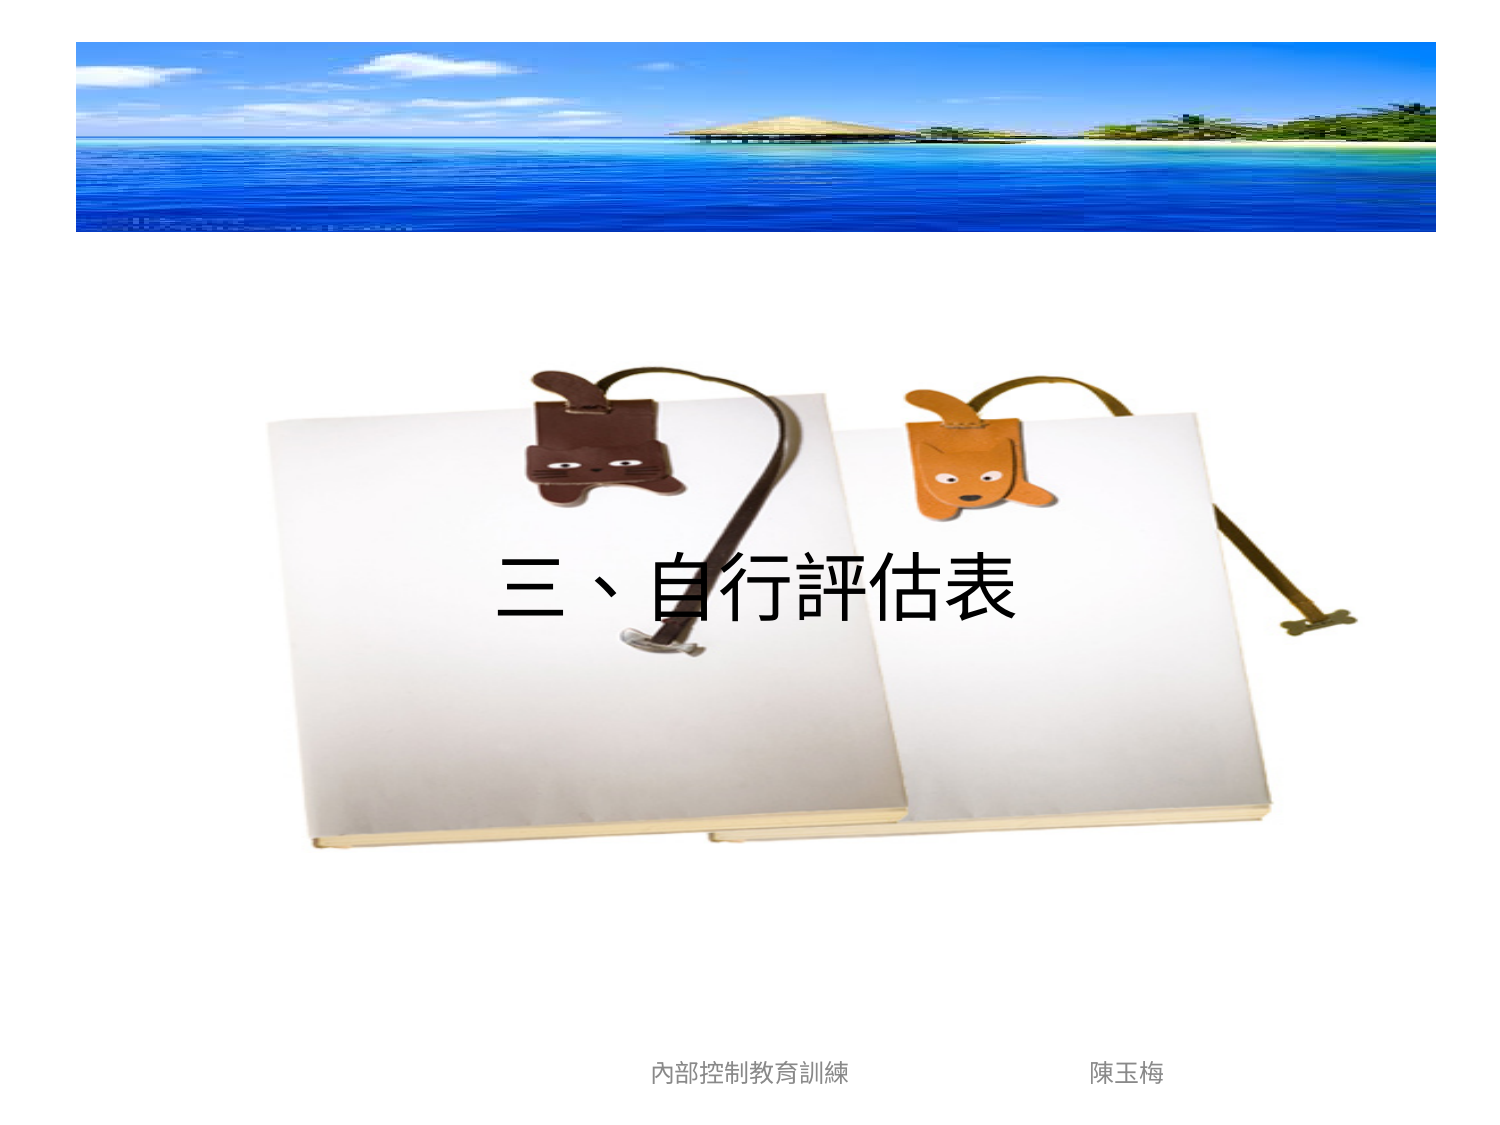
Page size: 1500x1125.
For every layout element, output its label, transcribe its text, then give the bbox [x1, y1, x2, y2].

text_box 陳玉梅 [1074, 1042, 1426, 1103]
text_box 內部控制教育訓練 [512, 1042, 988, 1103]
picture [230, 314, 1365, 906]
text_box 三、自行評估表 [324, 532, 1188, 639]
